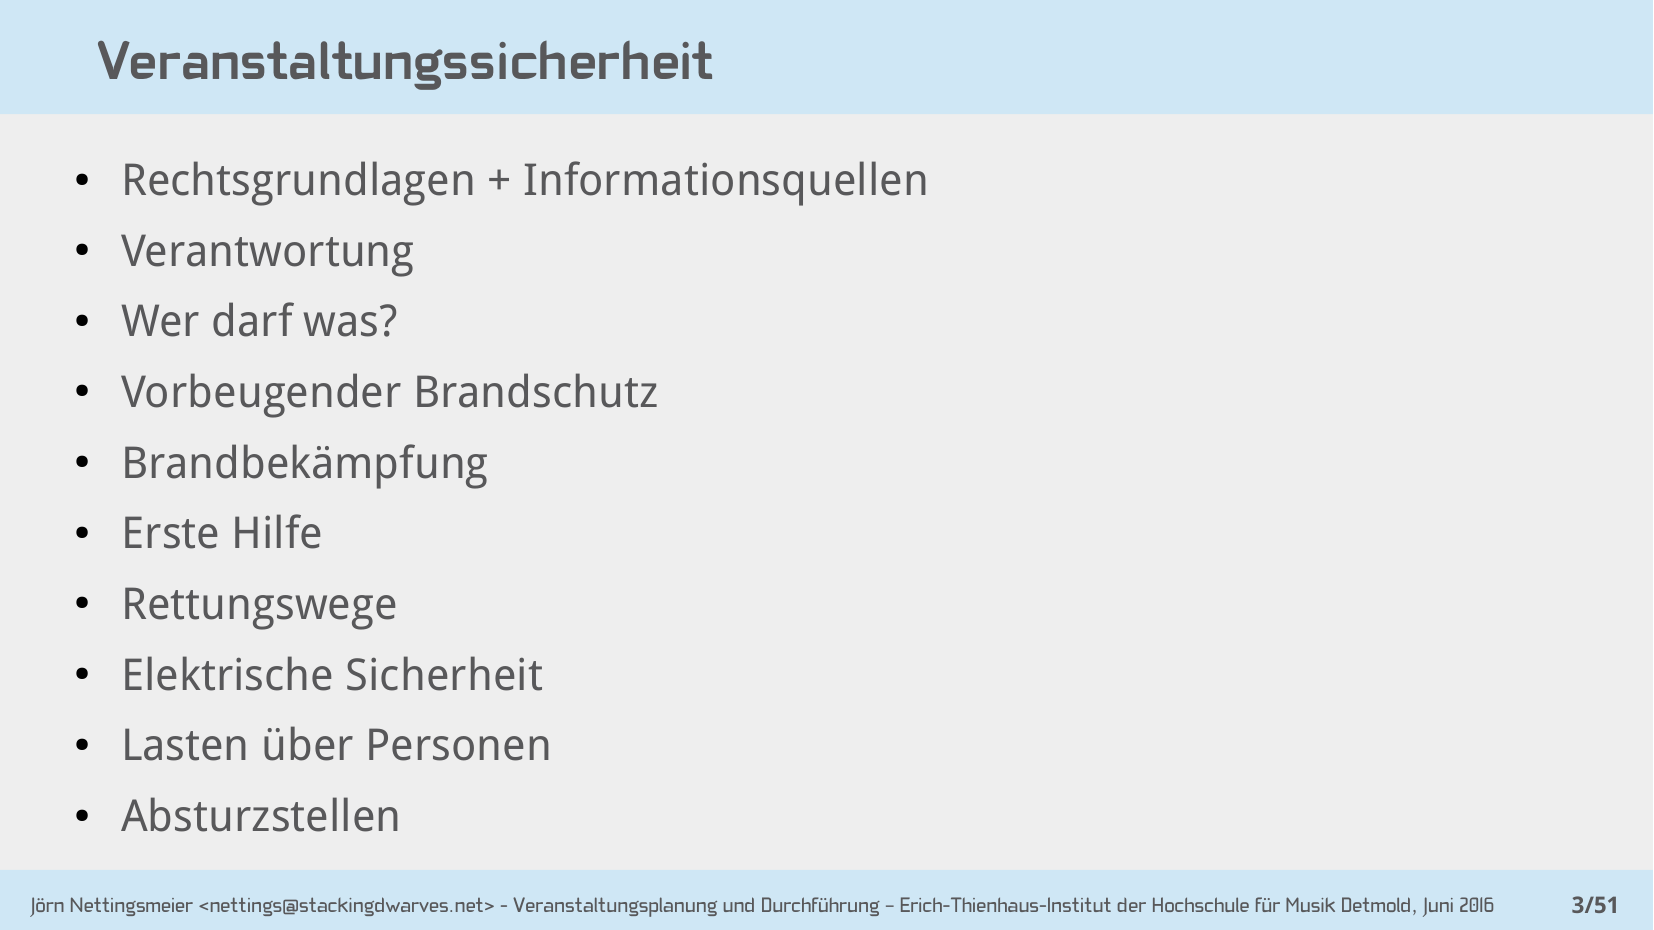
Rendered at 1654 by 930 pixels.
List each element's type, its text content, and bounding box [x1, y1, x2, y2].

list Rechtsgrundlagen + Informationsquellen Verantwortung Wer darf was? Vorbeugender Brandschutz Brandbekämpfung Erste Hilfe Rettungswege Elektrische Sicherheit Lasten über Personen Absturzstellen [58, 154, 1576, 897]
title Veranstaltungssicherheit [97, 0, 1337, 126]
